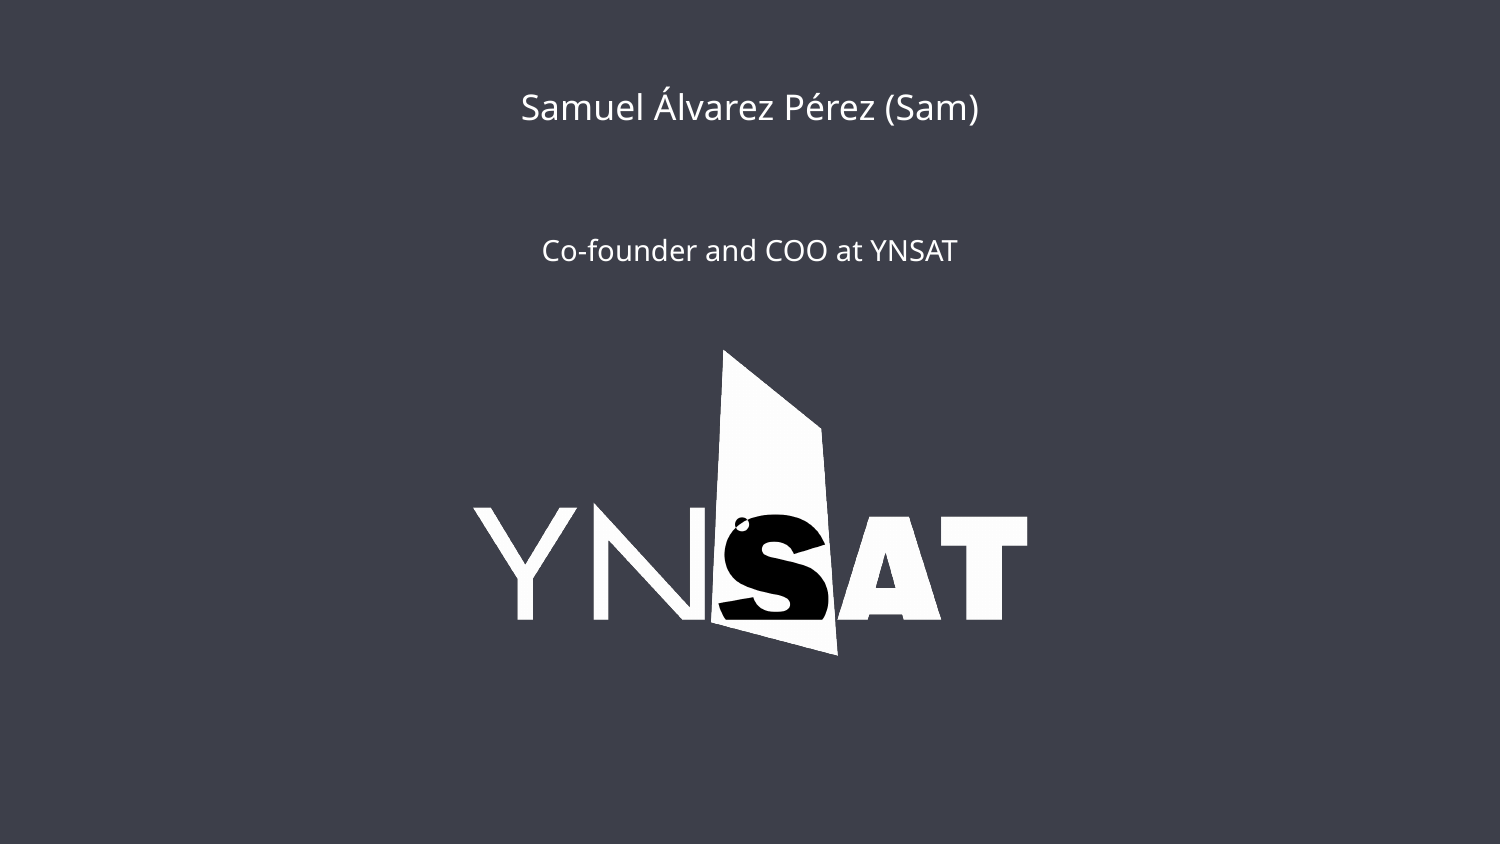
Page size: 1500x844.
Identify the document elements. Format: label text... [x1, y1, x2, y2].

picture [439, 283, 1061, 722]
text_box Co-founder and COO at YNSAT [494, 217, 1006, 284]
text_box Samuel Álvarez Pérez (Sam) [460, 70, 1040, 177]
